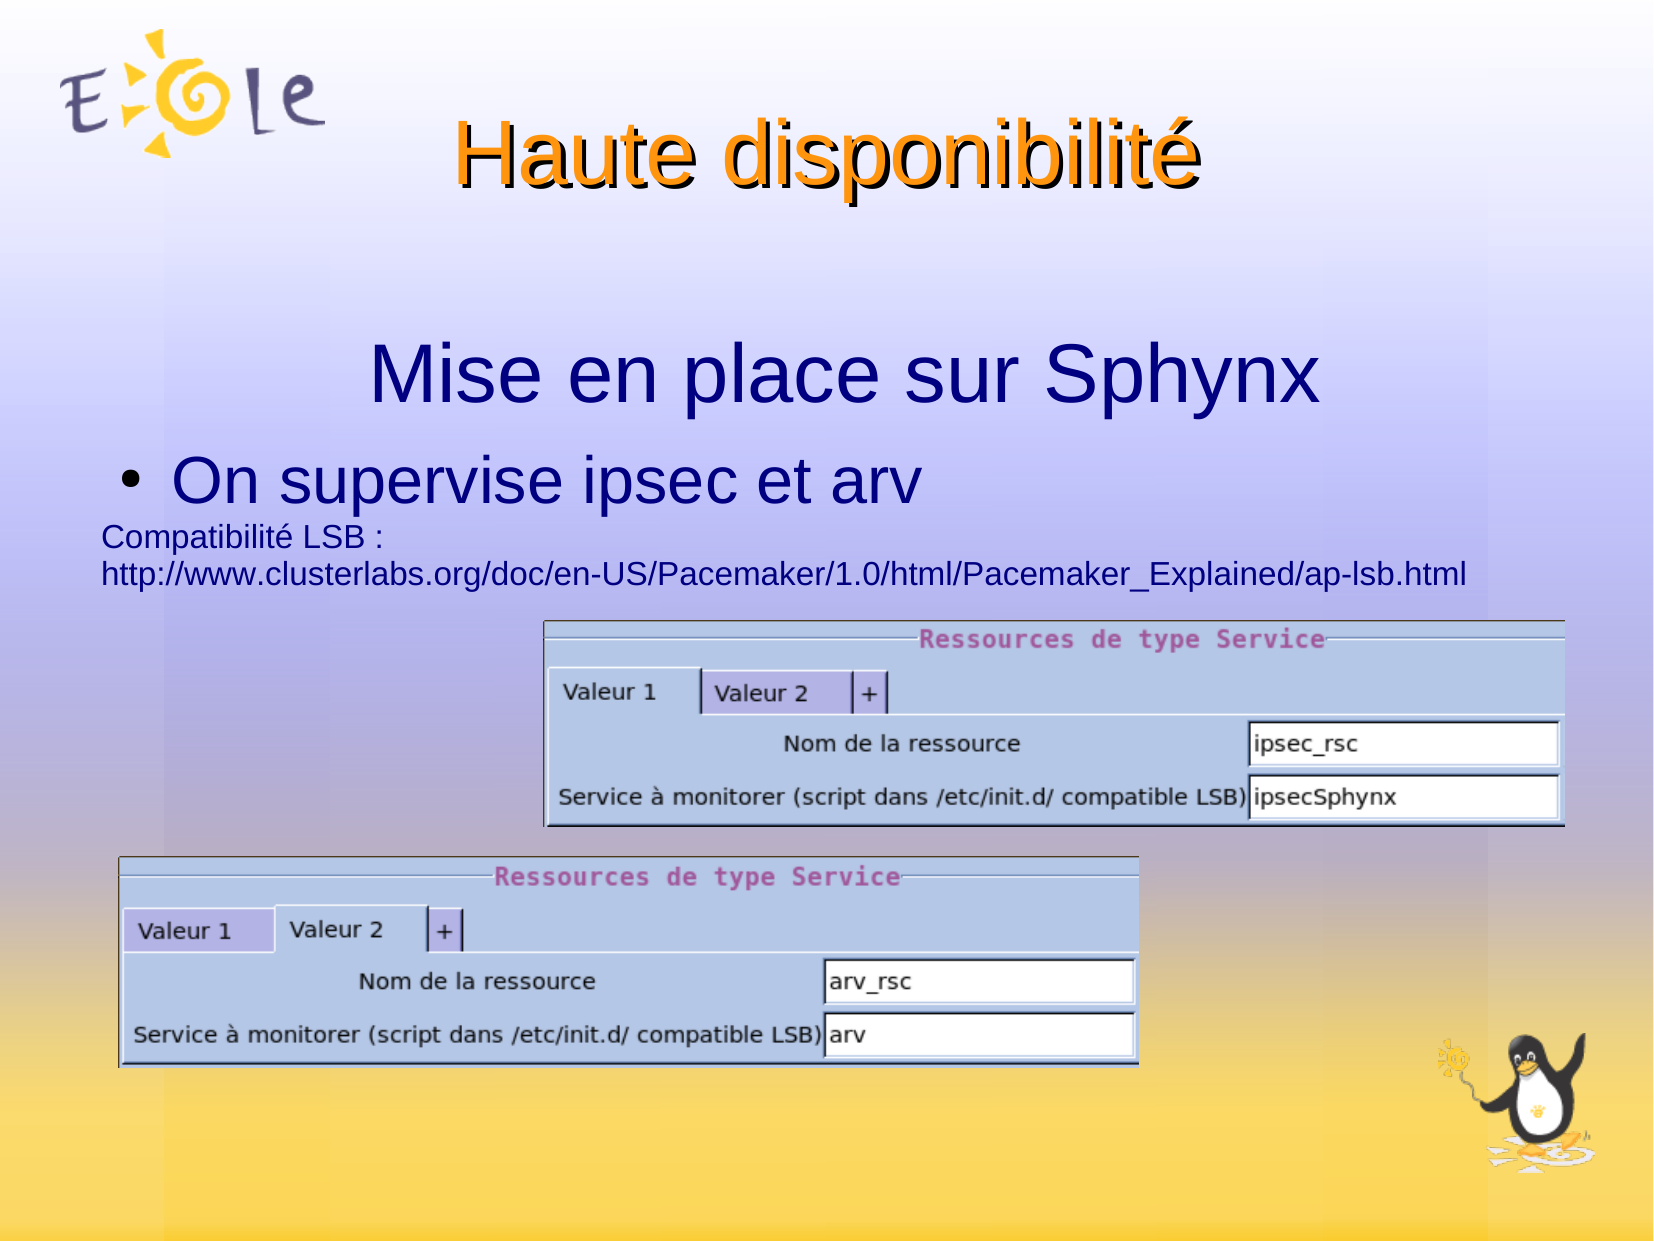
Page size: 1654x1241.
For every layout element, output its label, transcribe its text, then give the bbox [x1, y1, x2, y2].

picture [0, 0, 1654, 1241]
title Haute disponibilité [82, 49, 1571, 257]
list Mise en place sur Sphynx On supervise ipsec et arv Compatibilité LSB : http://www.clusterlabs.org/doc/en-US/Pacemaker/1.0/html/Pacemaker_Explained/ap-lsb.html [101, 326, 1590, 582]
